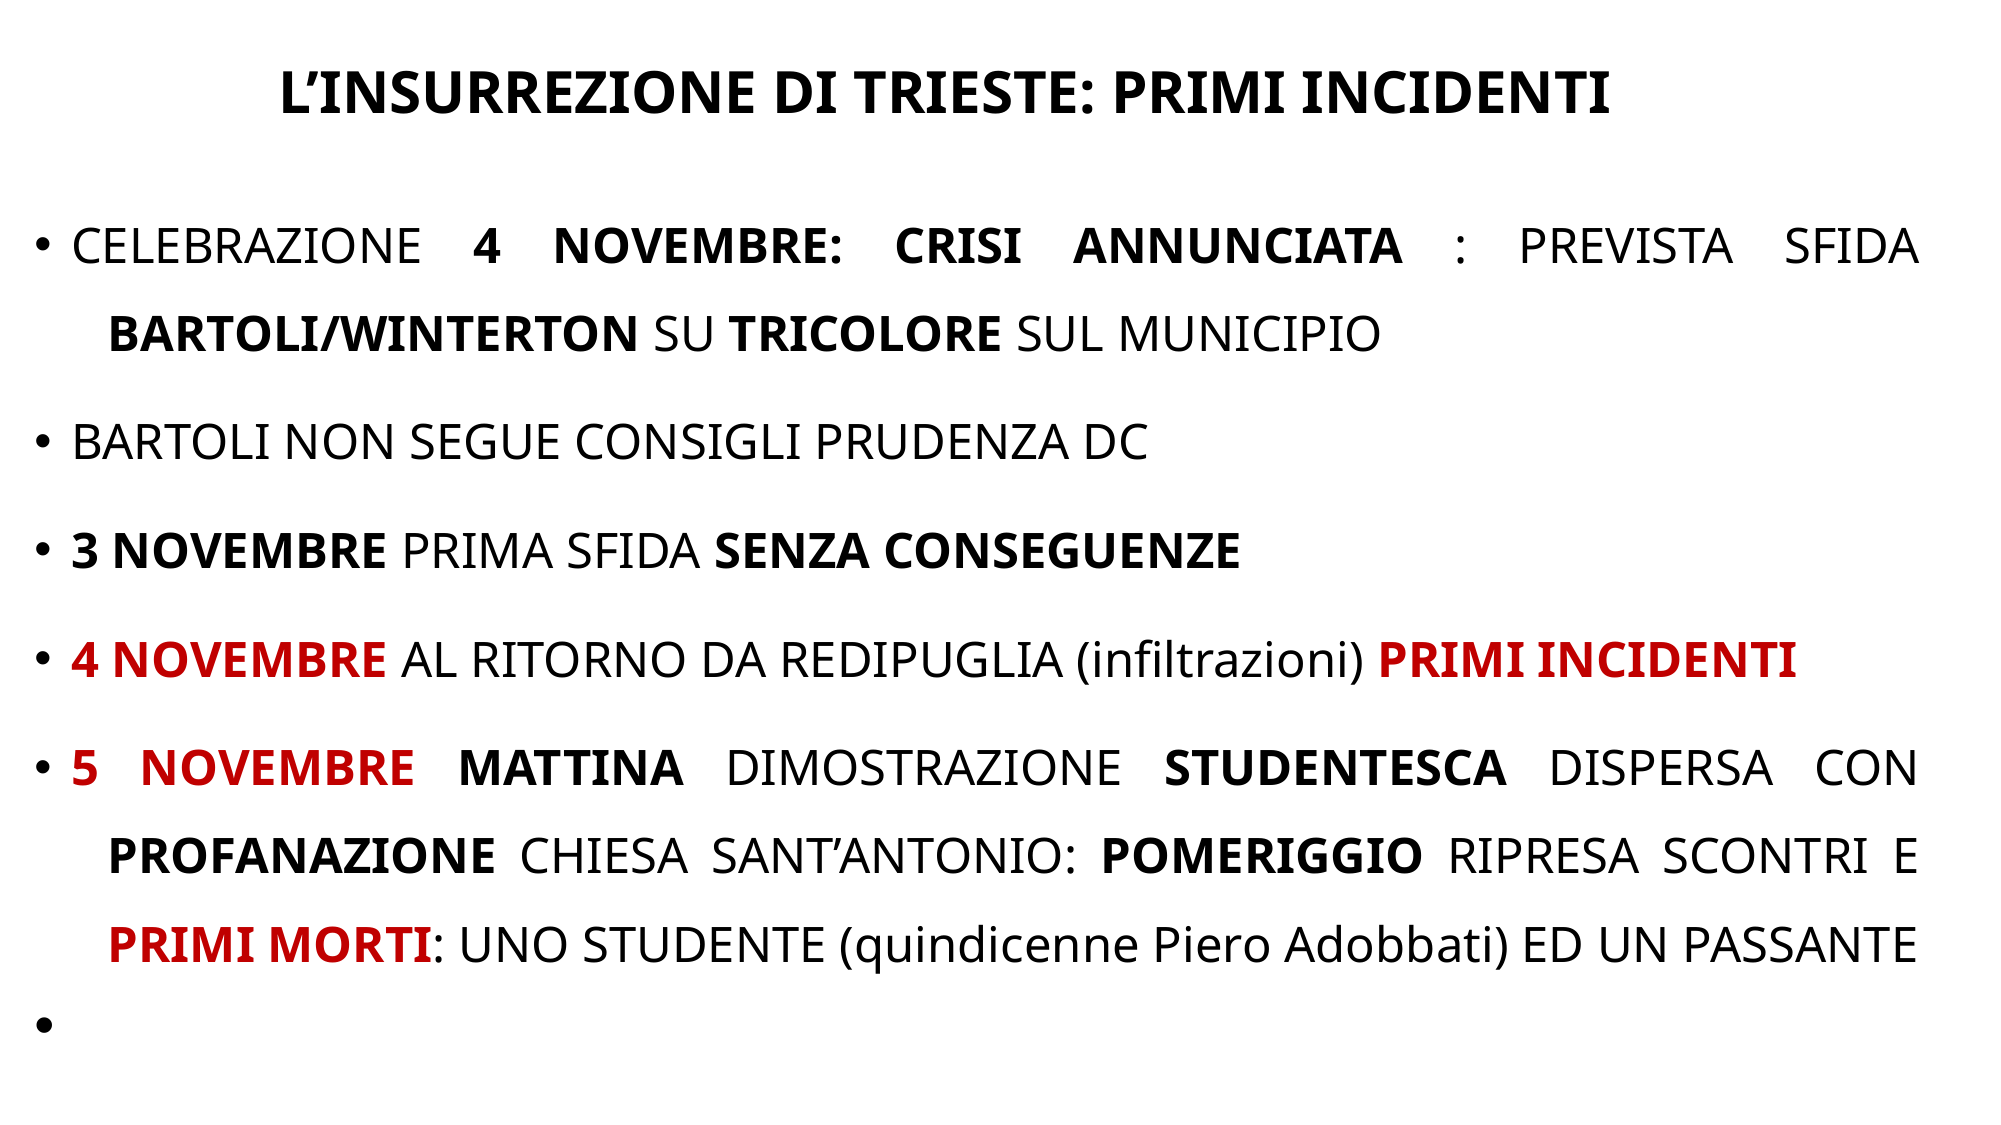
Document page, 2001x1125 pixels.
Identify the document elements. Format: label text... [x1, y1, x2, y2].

title L’INSURREZIONE DI TRIESTE: PRIMI INCIDENTI [77, 36, 1813, 153]
list CELEBRAZIONE 4 NOVEMBRE: CRISI ANNUNCIATA : PREVISTA SFIDA BARTOLI/WINTERTON SU TRICOLORE SUL MUNICIPIO BARTOLI NON SEGUE CONSIGLI PRUDENZA DC 3 NOVEMBRE PRIMA SFIDA SENZA CONSEGUENZE 4 NOVEMBRE AL RITORNO DA REDIPUGLIA (infiltrazioni) PRIMI INCIDENTI 5 NOVEMBRE MATTINA DIMOSTRAZIONE STUDENTESCA DISPERSA CON PROFANAZIONE CHIESA SANT’ANTONIO: POMERIGGIO RIPRESA SCONTRI E PRIMI MORTI: UNO STUDENTE (quindicenne Piero Adobbati) ED UN PASSANTE [19, 177, 1966, 1014]
